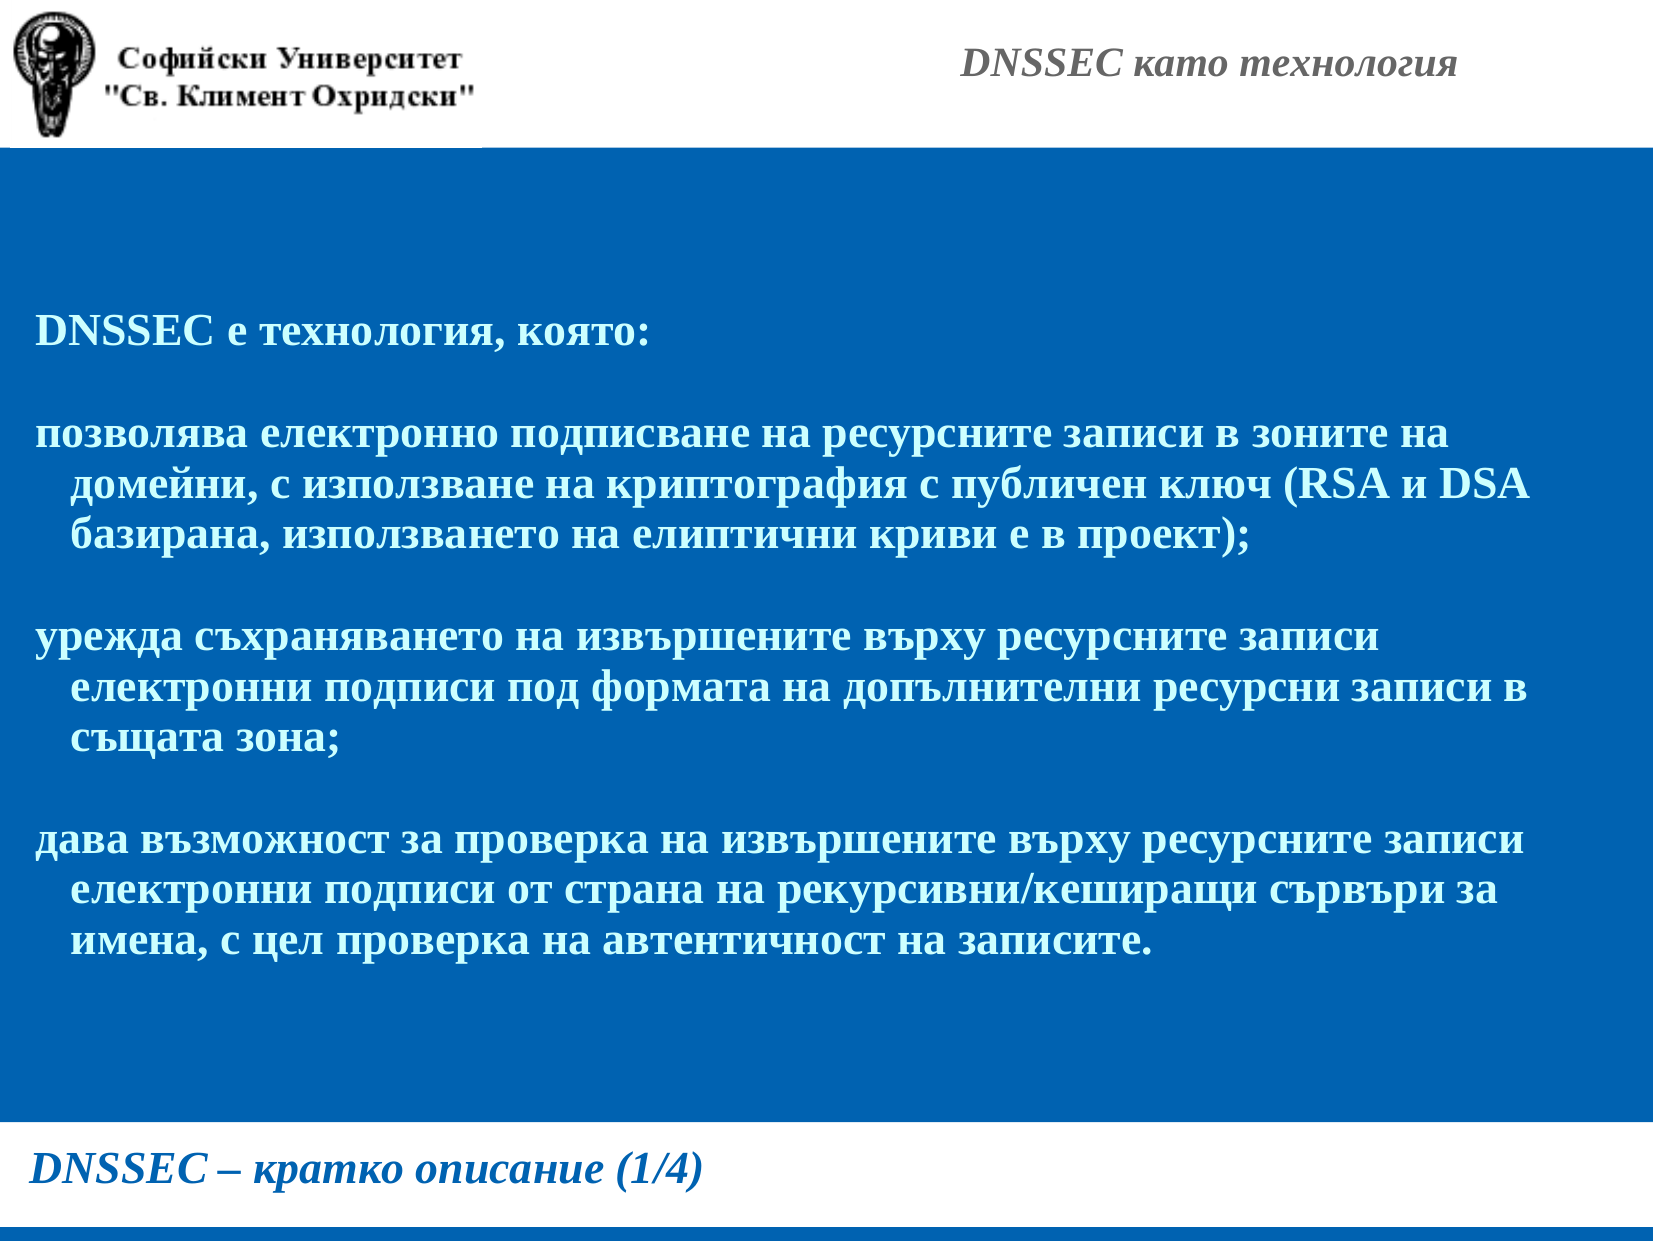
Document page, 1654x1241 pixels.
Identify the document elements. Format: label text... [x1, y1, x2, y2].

picture [10, 0, 482, 148]
text_box DNSSEC – кратко описание (1/4) [29, 1143, 710, 1211]
text_box DNSSEC е технология, която: позволява електронно подписване на ресурсните записи в зоните на домейни, с използване на криптография с публичен ключ (RSA и DSA базирана, използването на елиптични криви е в проект); урежда съхраняването на извършените върху ресурсните записи електронни подписи под формата на допълнителни ресурсни записи в същата зона; дава възможност за проверка на извършените върху ресурсните записи електронни подписи от страна на рекурсивни/кеширащи сървъри за имена, с цел проверка на автентичност на записите. [0, 147, 1653, 1123]
title DNSSEC като технология [767, 2, 1652, 121]
